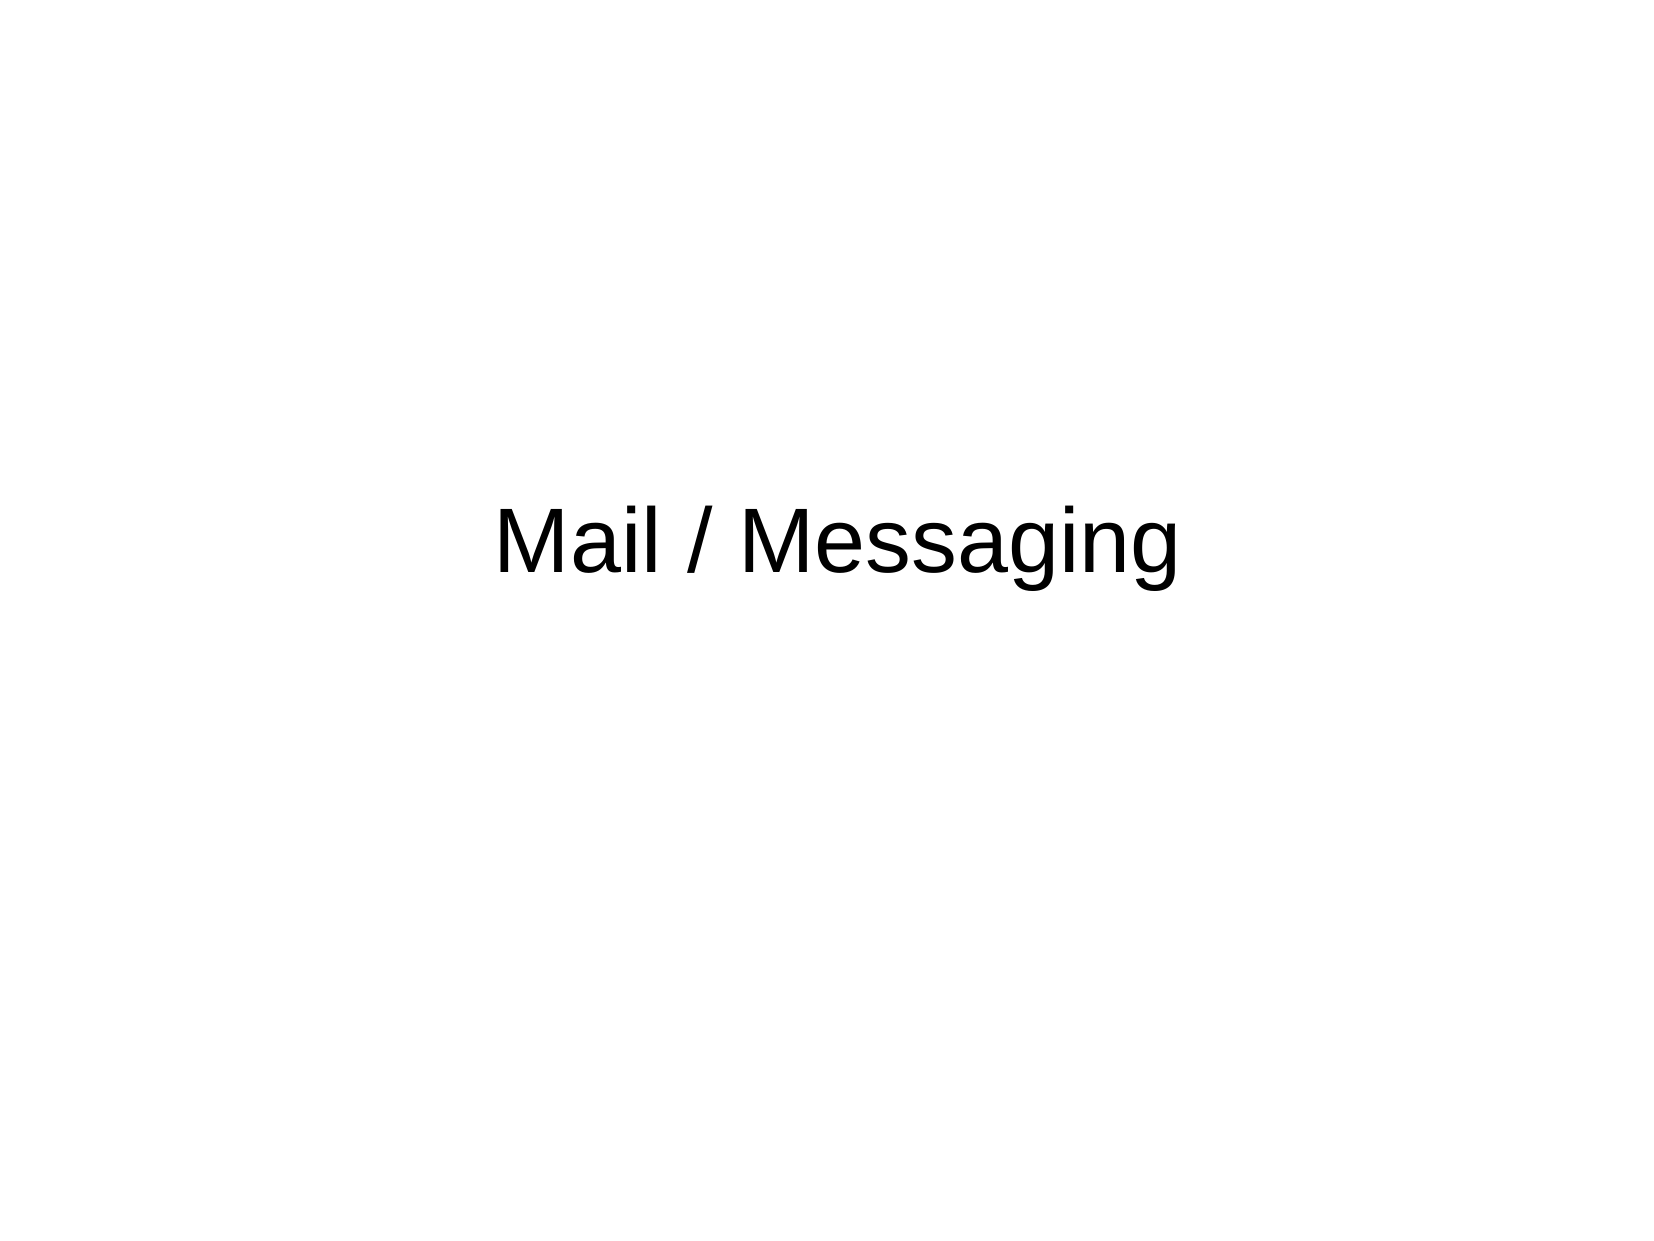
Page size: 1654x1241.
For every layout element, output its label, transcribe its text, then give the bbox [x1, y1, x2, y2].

title Mail / Messaging [94, 437, 1583, 645]
